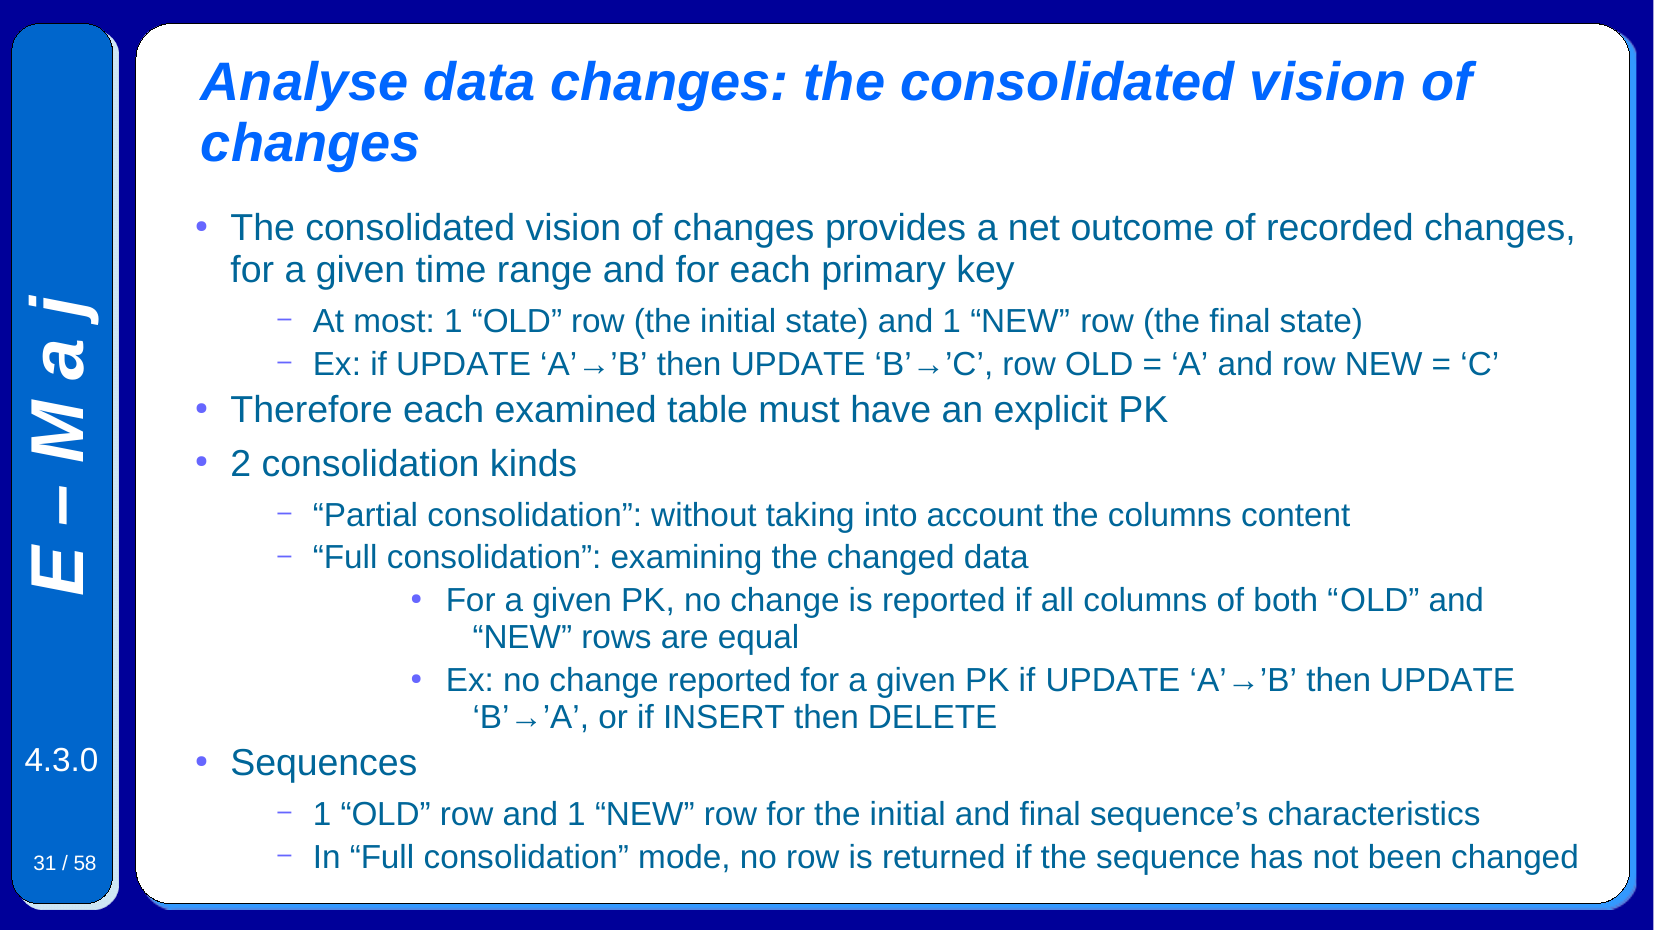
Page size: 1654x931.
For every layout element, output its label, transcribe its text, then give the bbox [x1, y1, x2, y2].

title Analyse data changes: the consolidated vision of changes [200, 34, 1575, 191]
list The consolidated vision of changes provides a net outcome of recorded changes, for a given time range and for each primary key At most: 1 “OLD” row (the initial state) and 1 “NEW” row (the final state) Ex: if UPDATE ‘A’→’B’ then UPDATE ‘B’→’C’, row OLD = ‘A’ and row NEW = ‘C’ Therefore each examined table must have an explicit PK 2 consolidation kinds “Partial consolidation”: without taking into account the columns content “Full consolidation”: examining the changed data For a given PK, no change is reported if all columns of both “OLD” and “NEW” rows are equal Ex: no change reported for a given PK if UPDATE ‘A’→’B’ then UPDATE ‘B’→’A’, or if INSERT then DELETE Sequences 1 “OLD” row and 1 “NEW” row for the initial and final sequence’s characteristics In “Full consolidation” mode, no row is returned if the sequence has not been changed [177, 206, 1587, 876]
